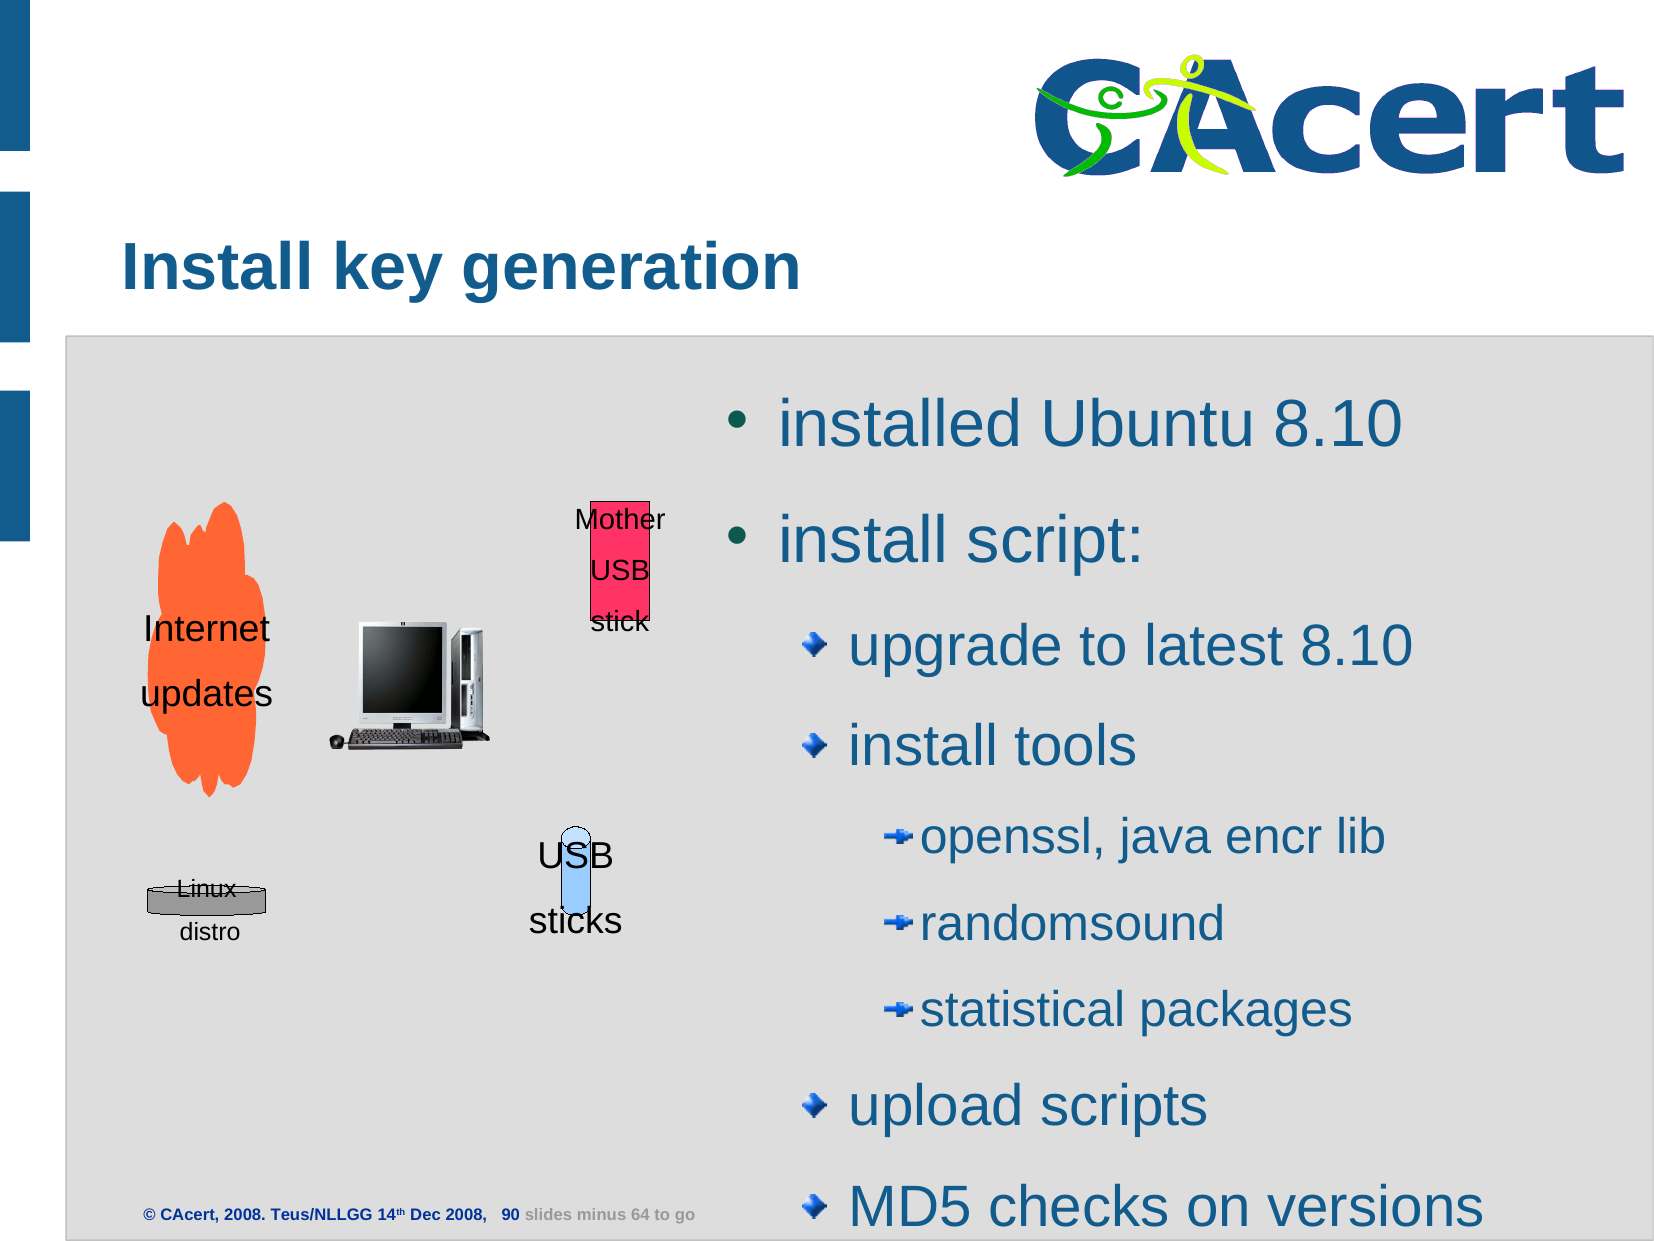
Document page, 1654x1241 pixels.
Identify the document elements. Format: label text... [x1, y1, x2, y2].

title Install key generation [121, 170, 1533, 323]
list installed Ubuntu 8.10 install script: upgrade to latest 8.10 install tools openssl, java encr lib randomsound statistical packages upload scripts MD5 checks on versions [708, 344, 1595, 1241]
text_box Mother USB stick [590, 502, 650, 621]
text_box Linux distro [147, 890, 266, 916]
text_box Internet updates [147, 501, 266, 798]
picture [1033, 53, 1625, 178]
picture [324, 590, 504, 772]
text_box USB sticks [561, 841, 591, 915]
